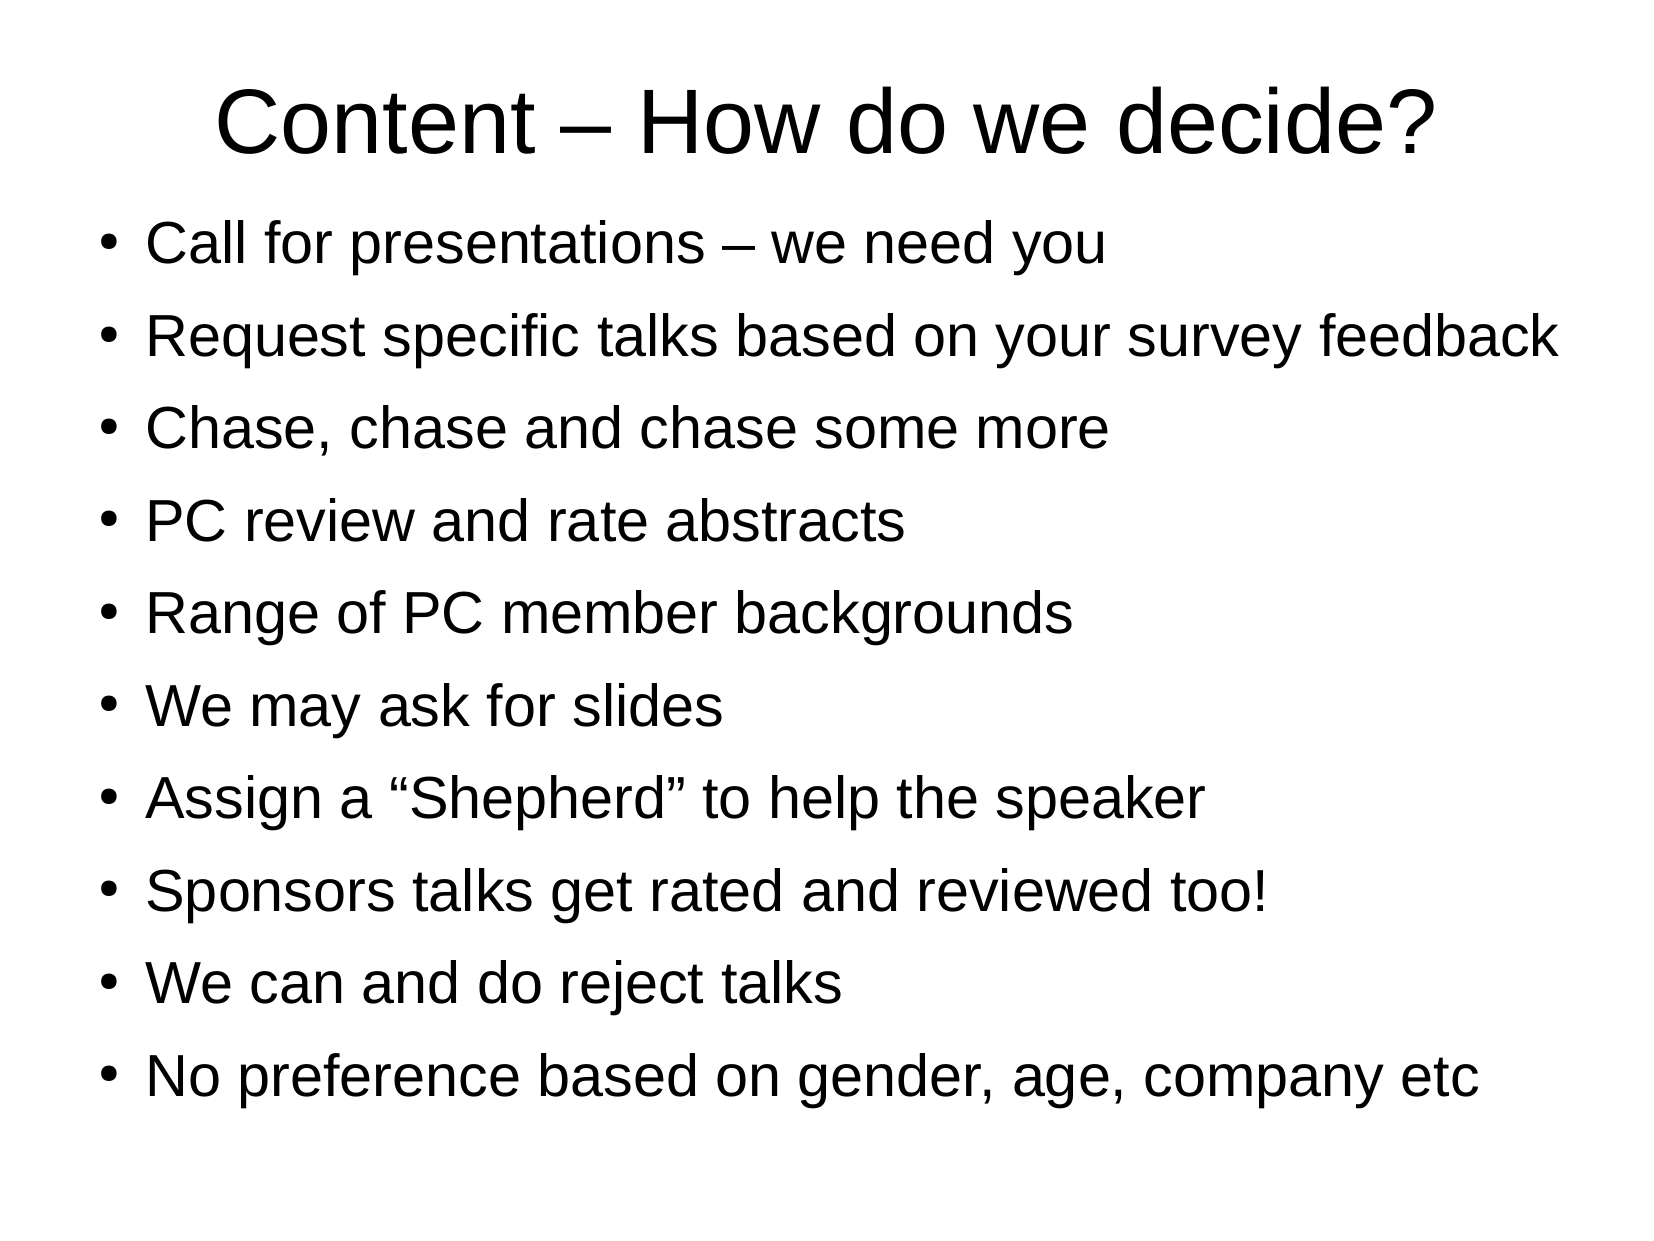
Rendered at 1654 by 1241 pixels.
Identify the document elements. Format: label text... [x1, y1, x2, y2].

title Content – How do we decide? [82, 49, 1571, 196]
list Call for presentations – we need you Request specific talks based on your survey feedback Chase, chase and chase some more PC review and rate abstracts Range of PC member backgrounds We may ask for slides Assign a “Shepherd” to help the speaker Sponsors talks get rated and reviewed too! We can and do reject talks No preference based on gender, age, company etc [82, 210, 1571, 1186]
